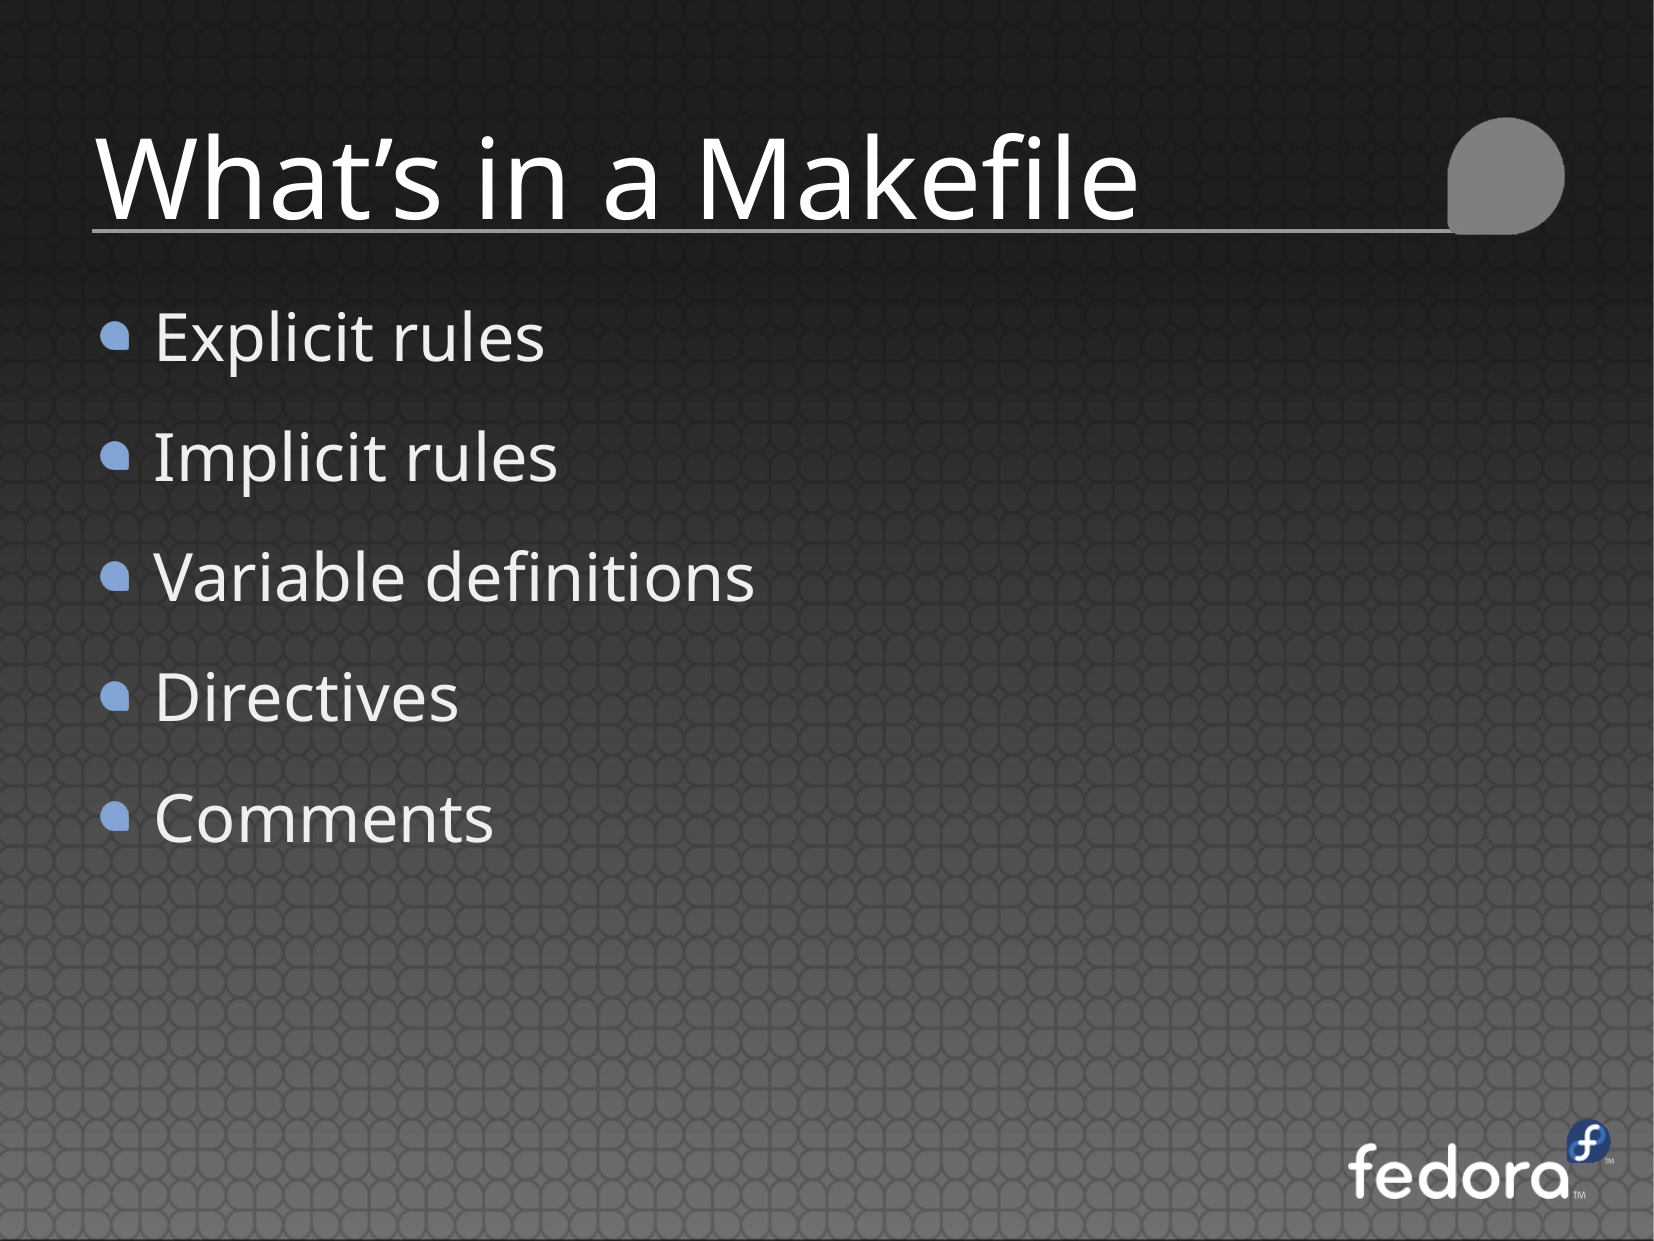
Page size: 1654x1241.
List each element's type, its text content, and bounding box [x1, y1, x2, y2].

picture [0, 0, 1654, 1241]
list Explicit rules Implicit rules Variable definitions Directives Comments [82, 290, 1571, 1094]
title What’s in a Makefile [94, 100, 1426, 251]
